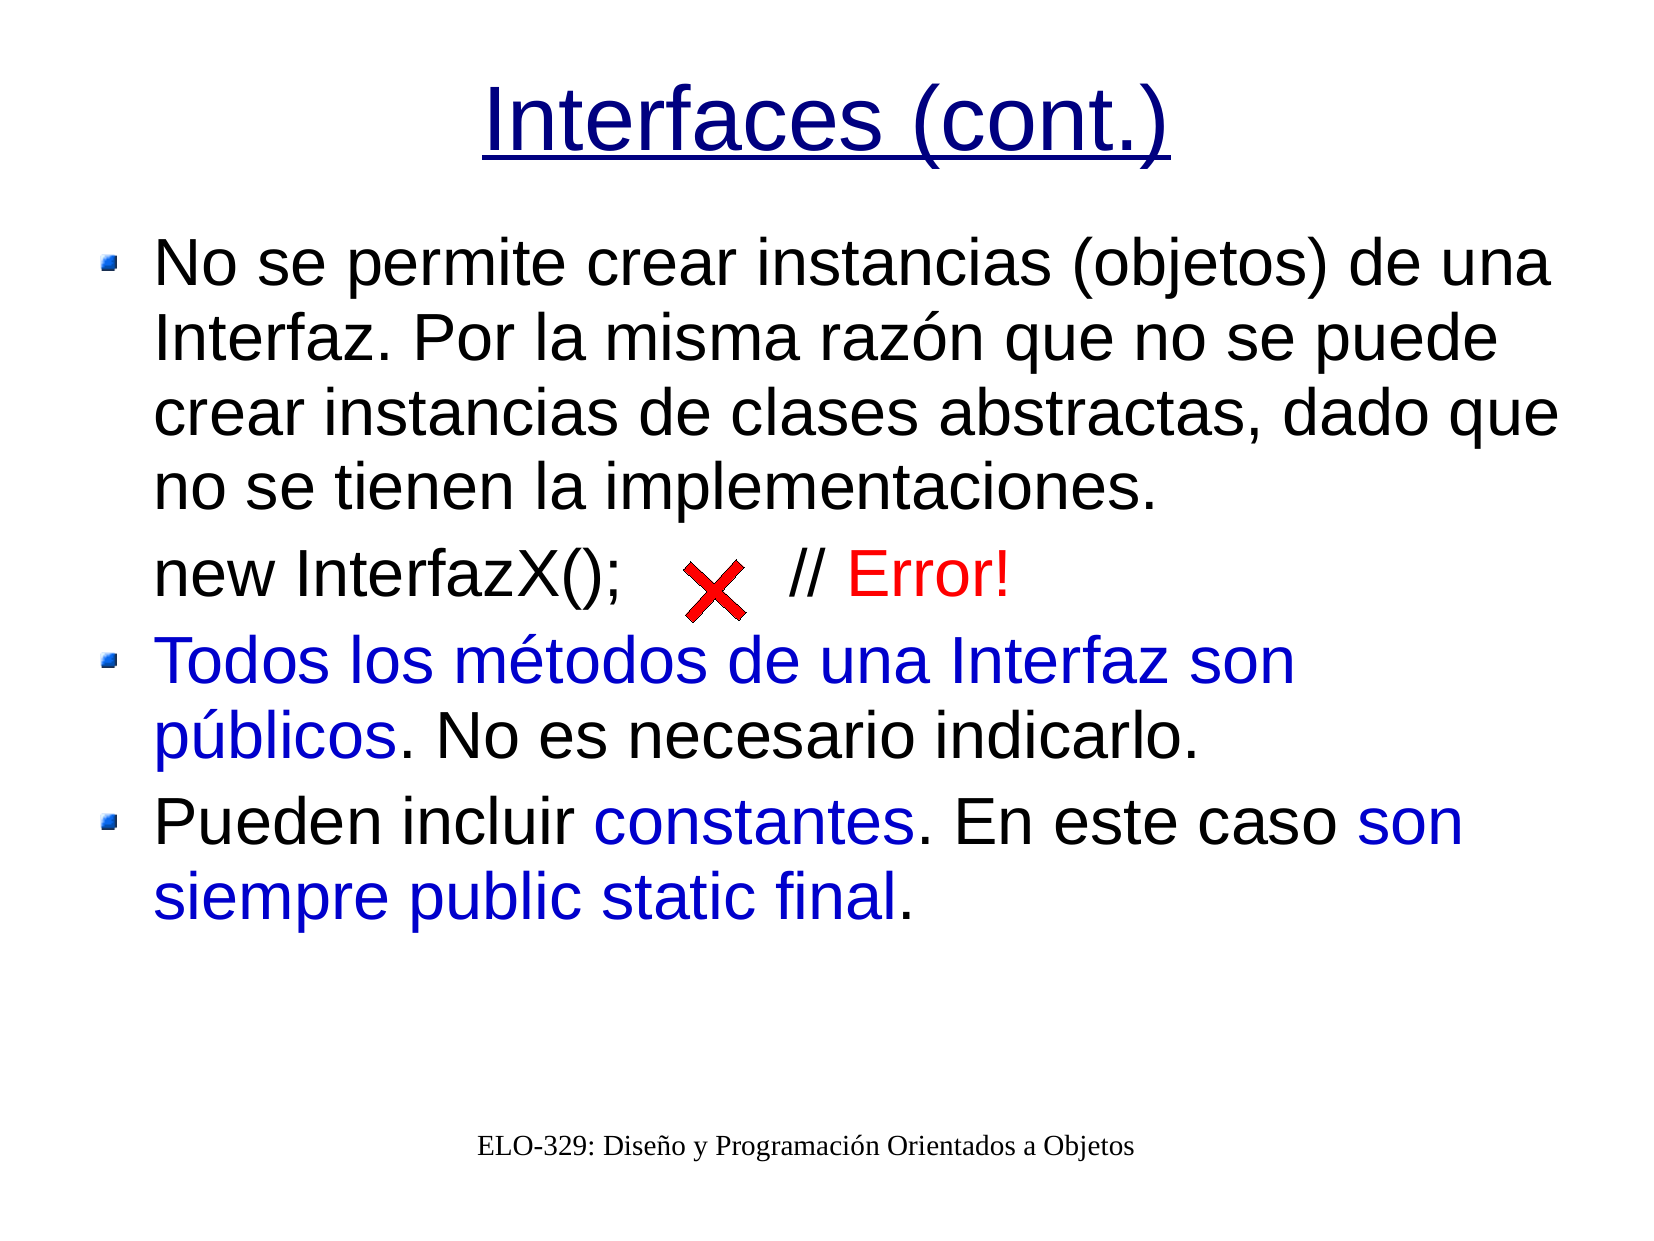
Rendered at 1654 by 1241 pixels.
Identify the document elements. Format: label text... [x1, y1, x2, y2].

title Interfaces (cont.)‏ [82, 49, 1571, 188]
list No se permite crear instancias (objetos) de una Interfaz. Por la misma razón que no se puede crear instancias de clases abstractas, dado que no se tienen la implementaciones. new InterfazX(); // Error! Todos los métodos de una Interfaz son públicos. No es necesario indicarlo. Pueden incluir constantes. En este caso son siempre public static final. [82, 225, 1571, 1044]
text_box [683, 559, 747, 623]
